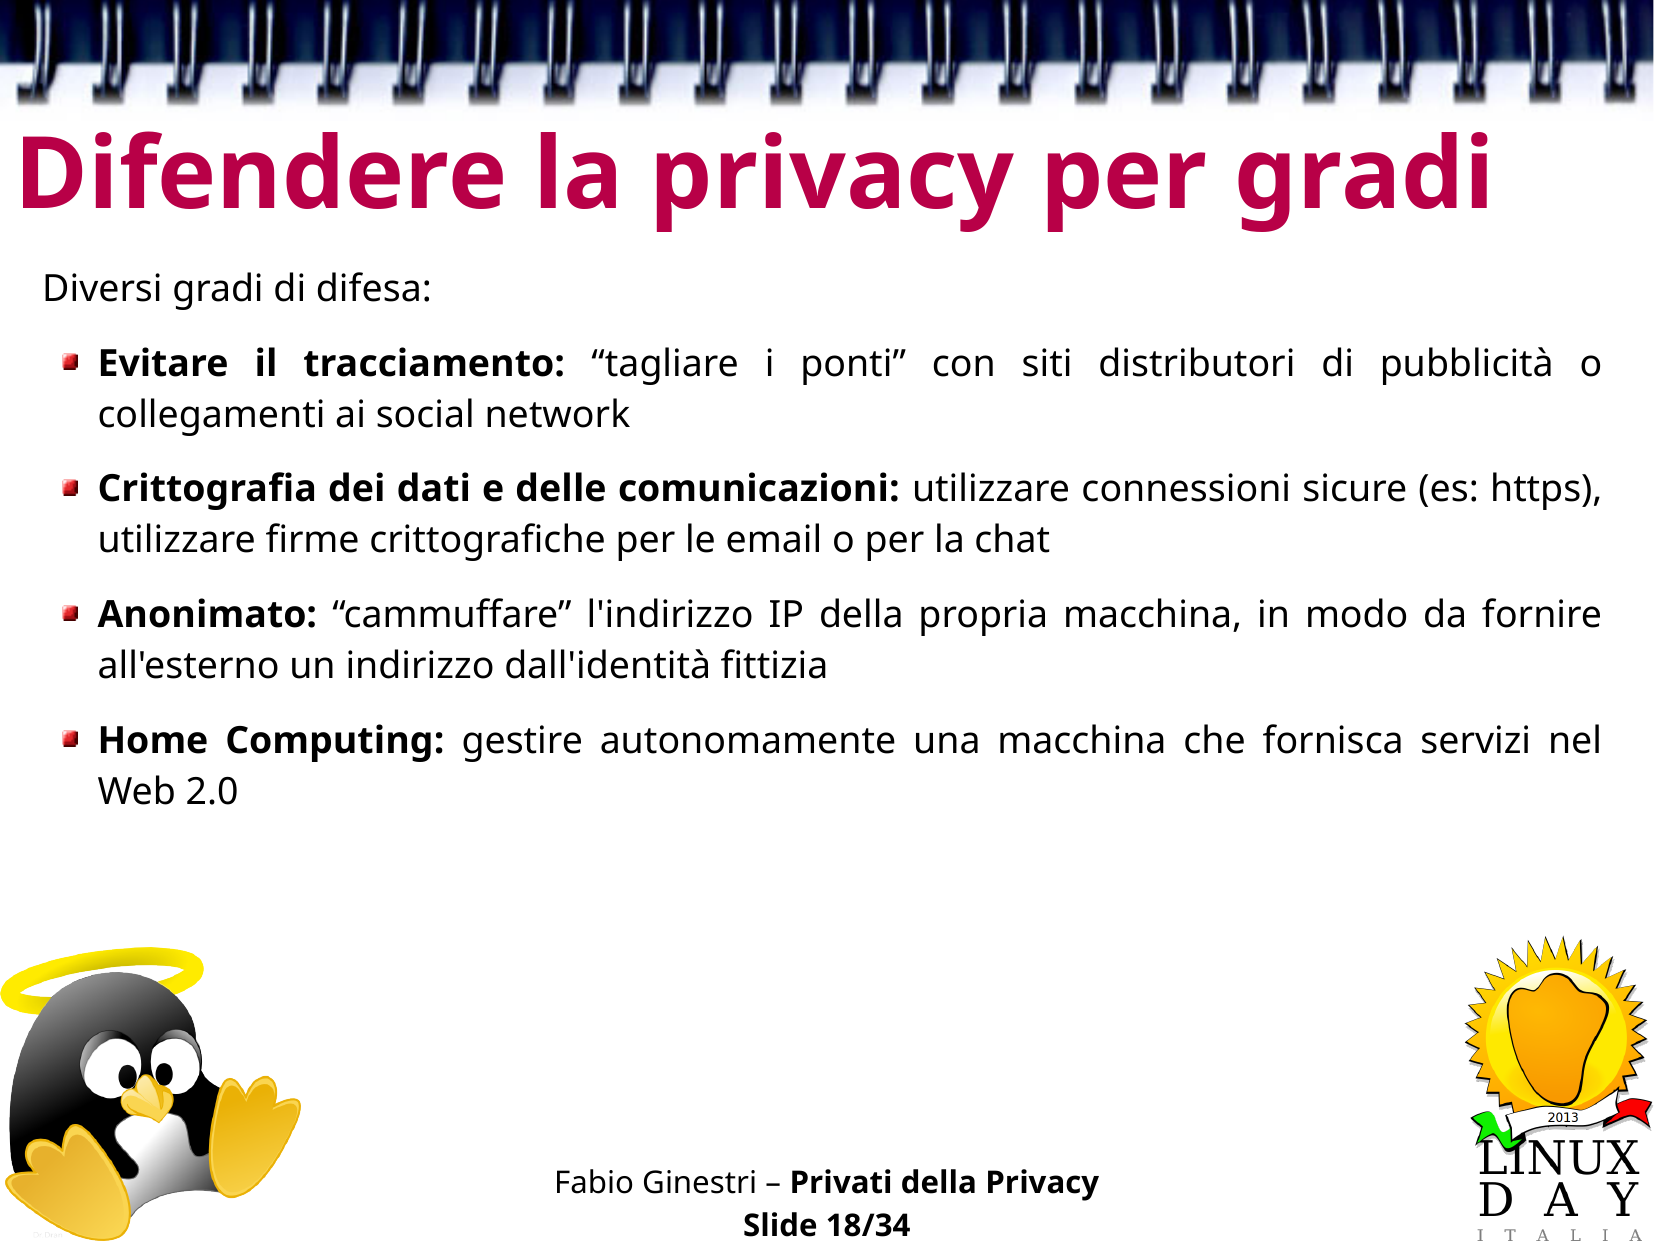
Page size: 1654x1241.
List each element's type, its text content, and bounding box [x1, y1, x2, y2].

picture [1464, 935, 1654, 1241]
text_box Diversi gradi di difesa: Evitare il tracciamento: “tagliare i ponti” con siti distributori di pubblicità o collegamenti ai social network Crittografia dei dati e delle comunicazioni: utilizzare connessioni sicure (es: https), utilizzare firme crittografiche per le email o per la chat Anonimato: “cammuffare” l'indirizzo IP della propria macchina, in modo da fornire all'esterno un indirizzo dall'identità fittizia Home Computing: gestire autonomamente una macchina che fornisca servizi nel Web 2.0 [11, 254, 1619, 756]
text_box Difendere la privacy per gradi [0, 94, 1462, 226]
picture [0, 0, 1654, 121]
picture [0, 947, 301, 1241]
text_box Fabio Ginestri – Privati della Privacy Slide <numero>/34 [550, 1152, 1104, 1241]
